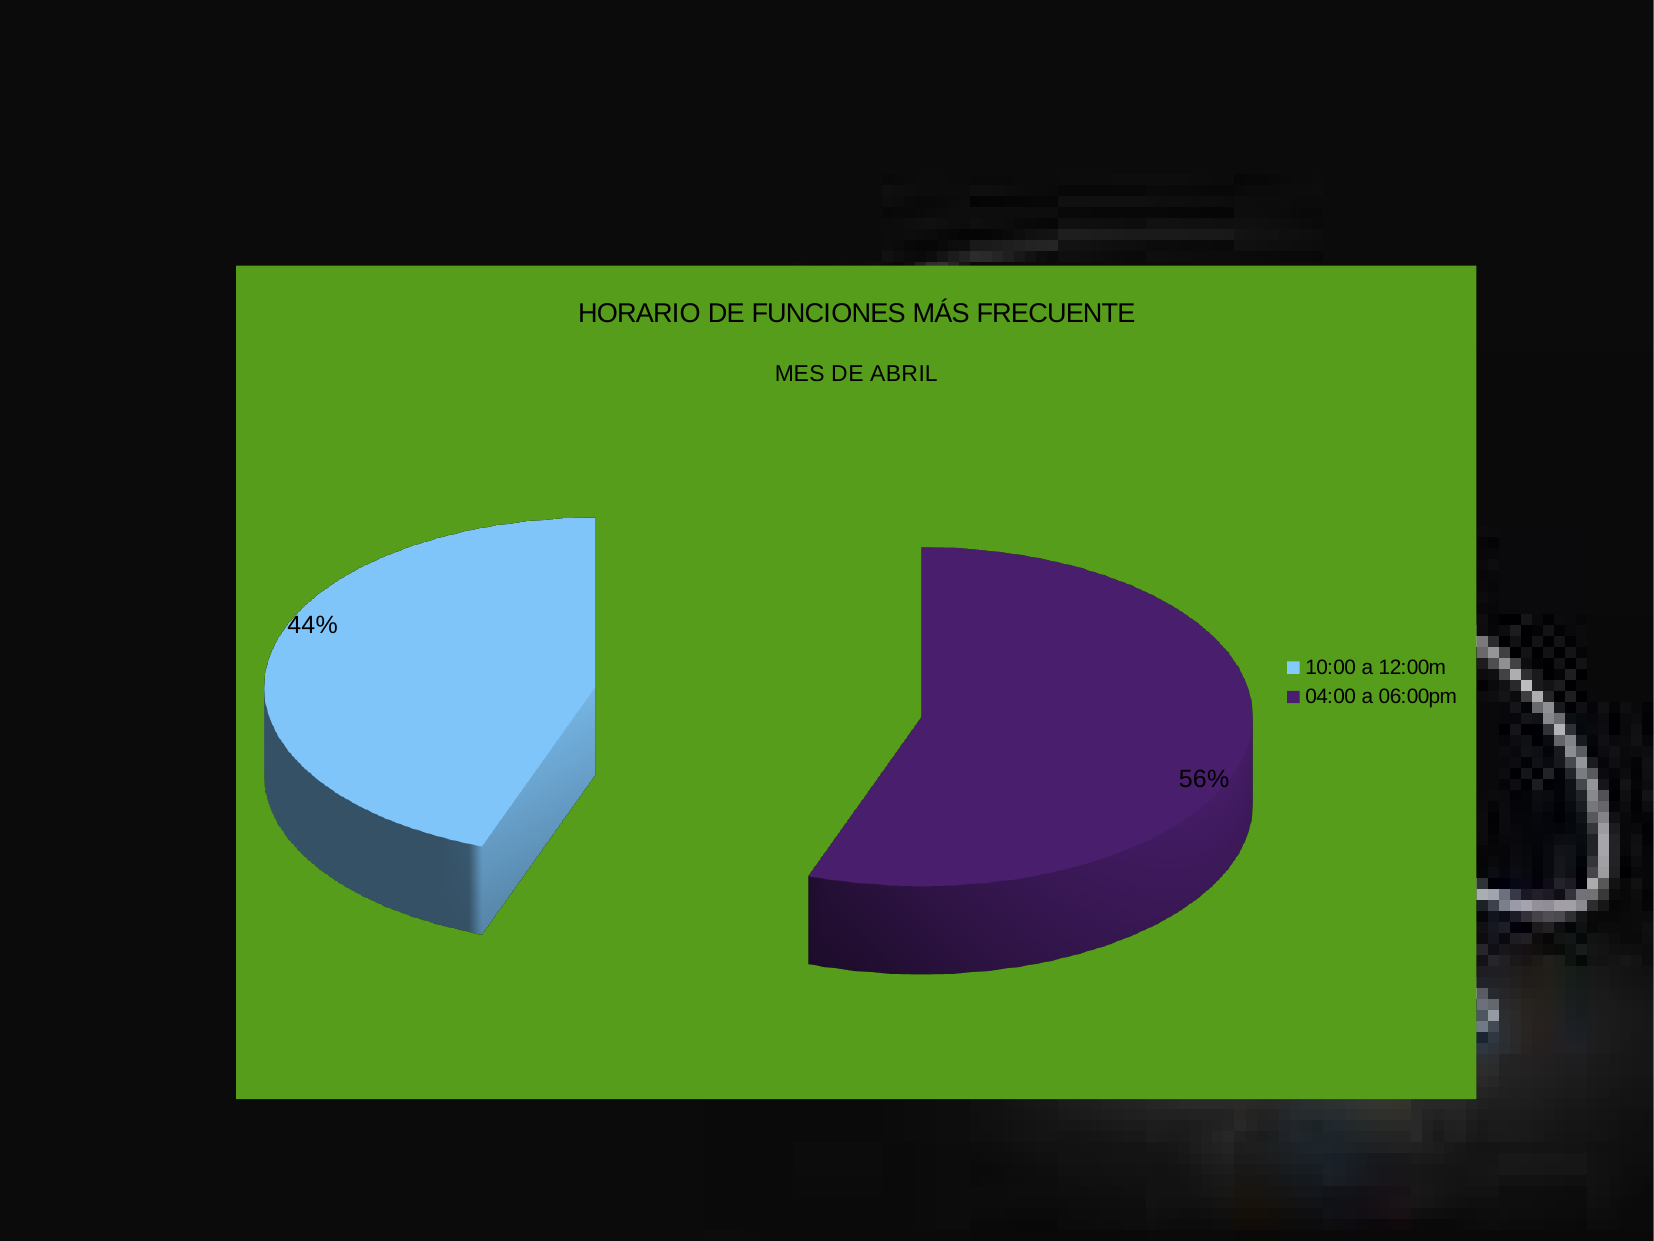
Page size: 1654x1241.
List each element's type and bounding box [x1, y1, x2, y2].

picture [0, 0, 1654, 1241]
chart [236, 265, 1477, 1100]
